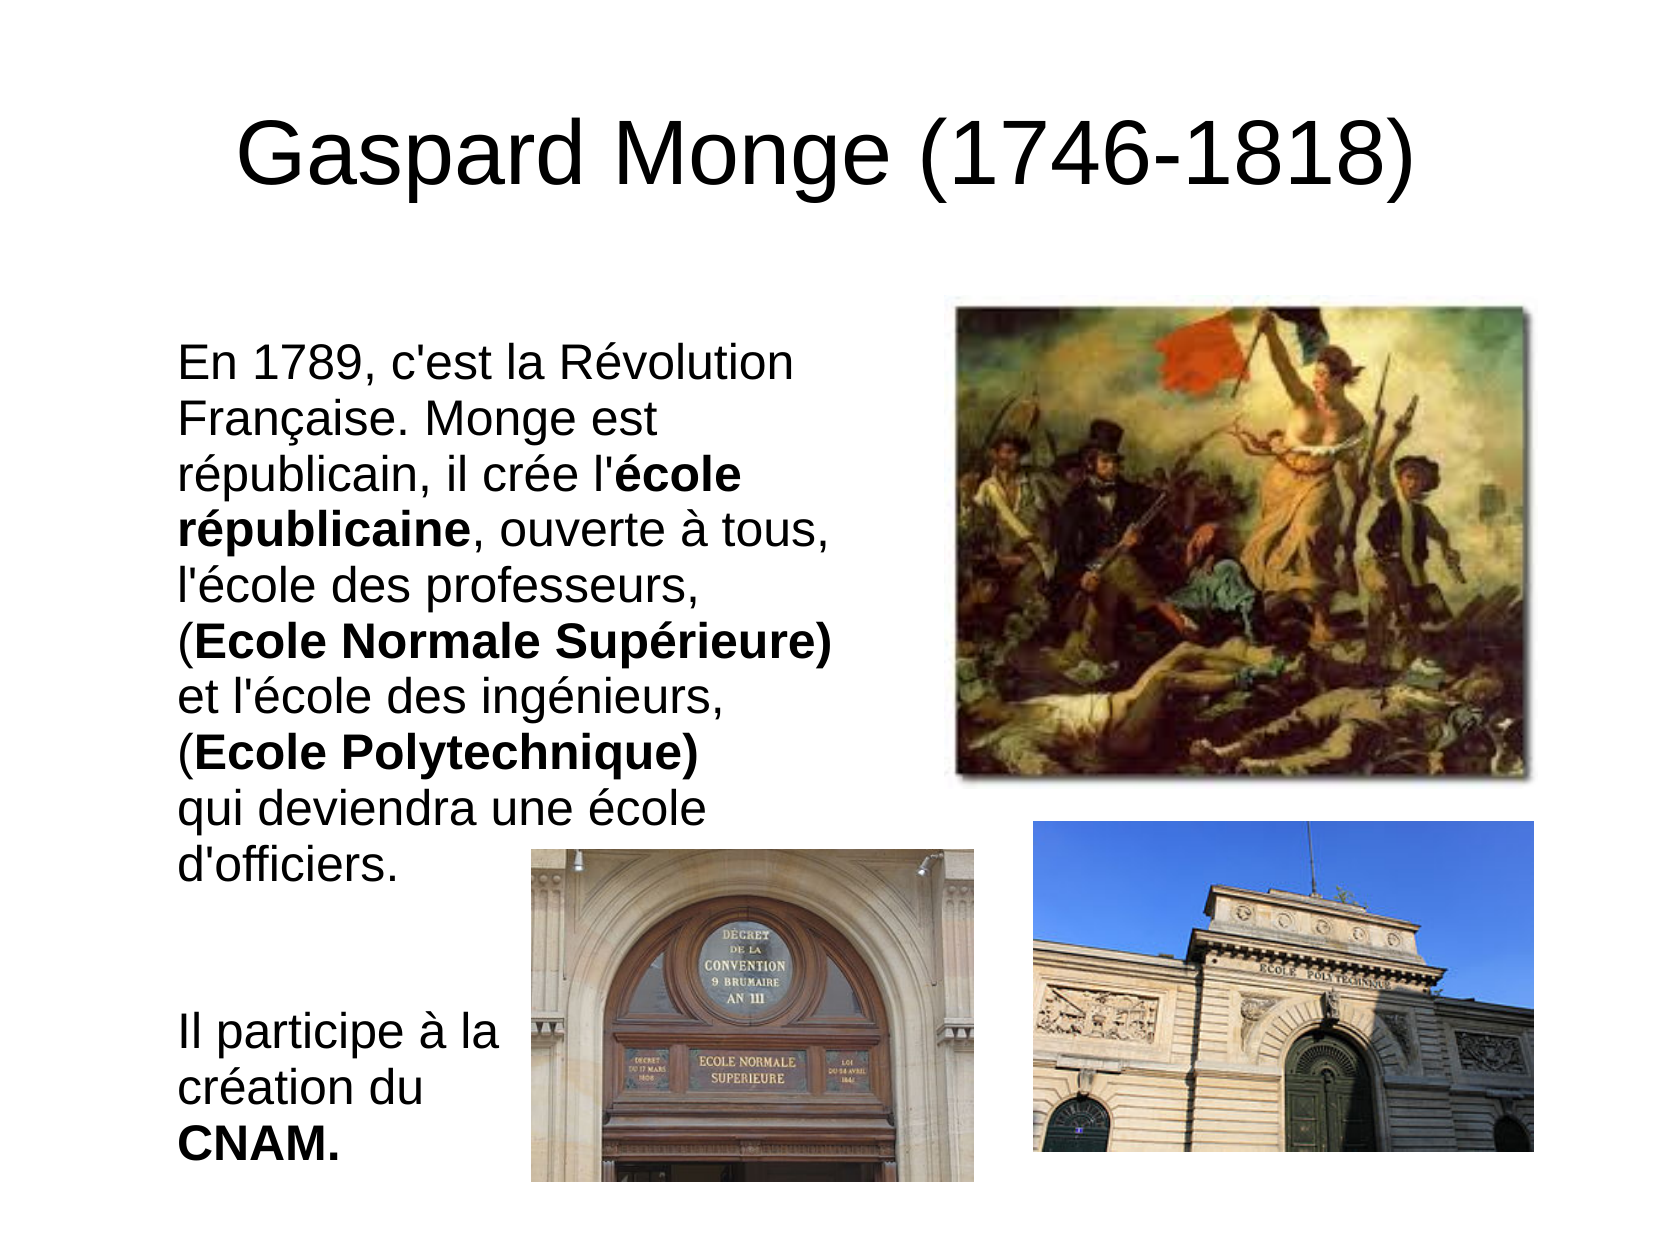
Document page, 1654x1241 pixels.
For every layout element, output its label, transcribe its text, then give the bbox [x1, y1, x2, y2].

picture [1033, 821, 1534, 1152]
title Gaspard Monge (1746-1818) [82, 49, 1571, 257]
subtitle [76, 295, 945, 1114]
picture [944, 295, 1538, 789]
text_box En 1789, c'est la Révolution Française. Monge est républicain, il crée l'école républicaine, ouverte à tous, l'école des professeurs, (Ecole Normale Supérieure) et l'école des ingénieurs, (Ecole Polytechnique) qui deviendra une école d'officiers. Il participe à la création du CNAM. [177, 323, 916, 1182]
picture [531, 849, 974, 1182]
